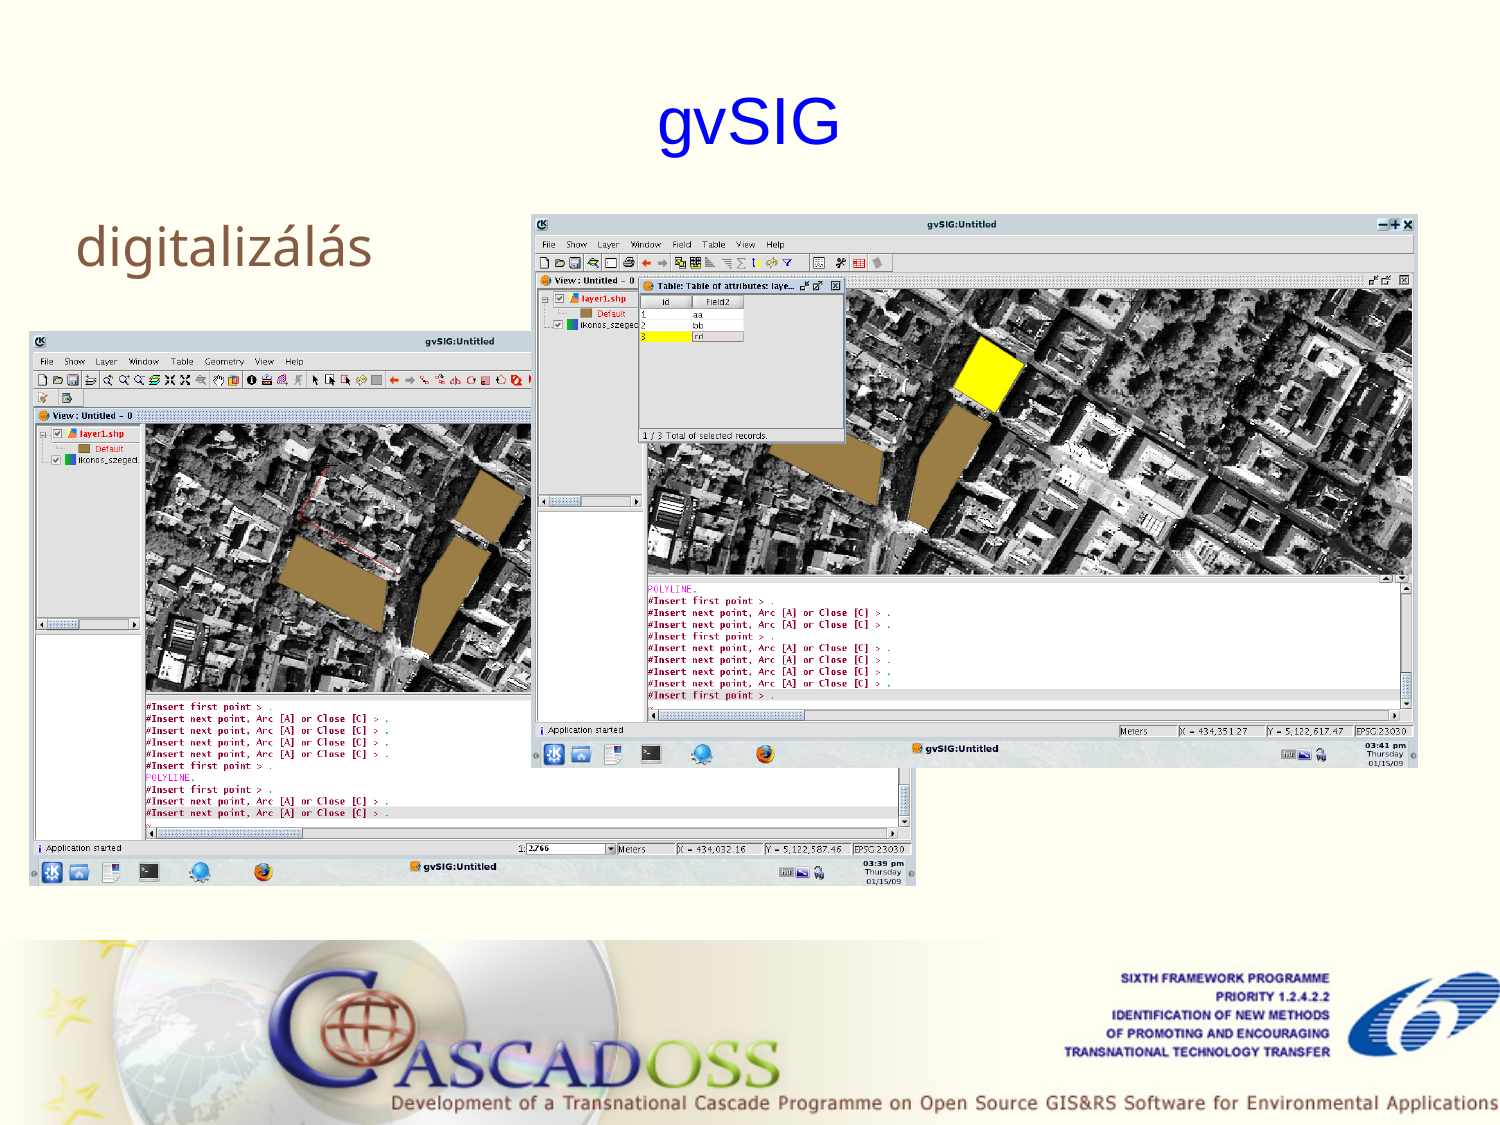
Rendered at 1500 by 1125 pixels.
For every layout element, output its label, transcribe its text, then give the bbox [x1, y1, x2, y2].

list digitalizálás [75, 207, 384, 274]
picture [29, 214, 1418, 886]
title gvSIG [75, 28, 1425, 216]
picture [0, 940, 1500, 1125]
